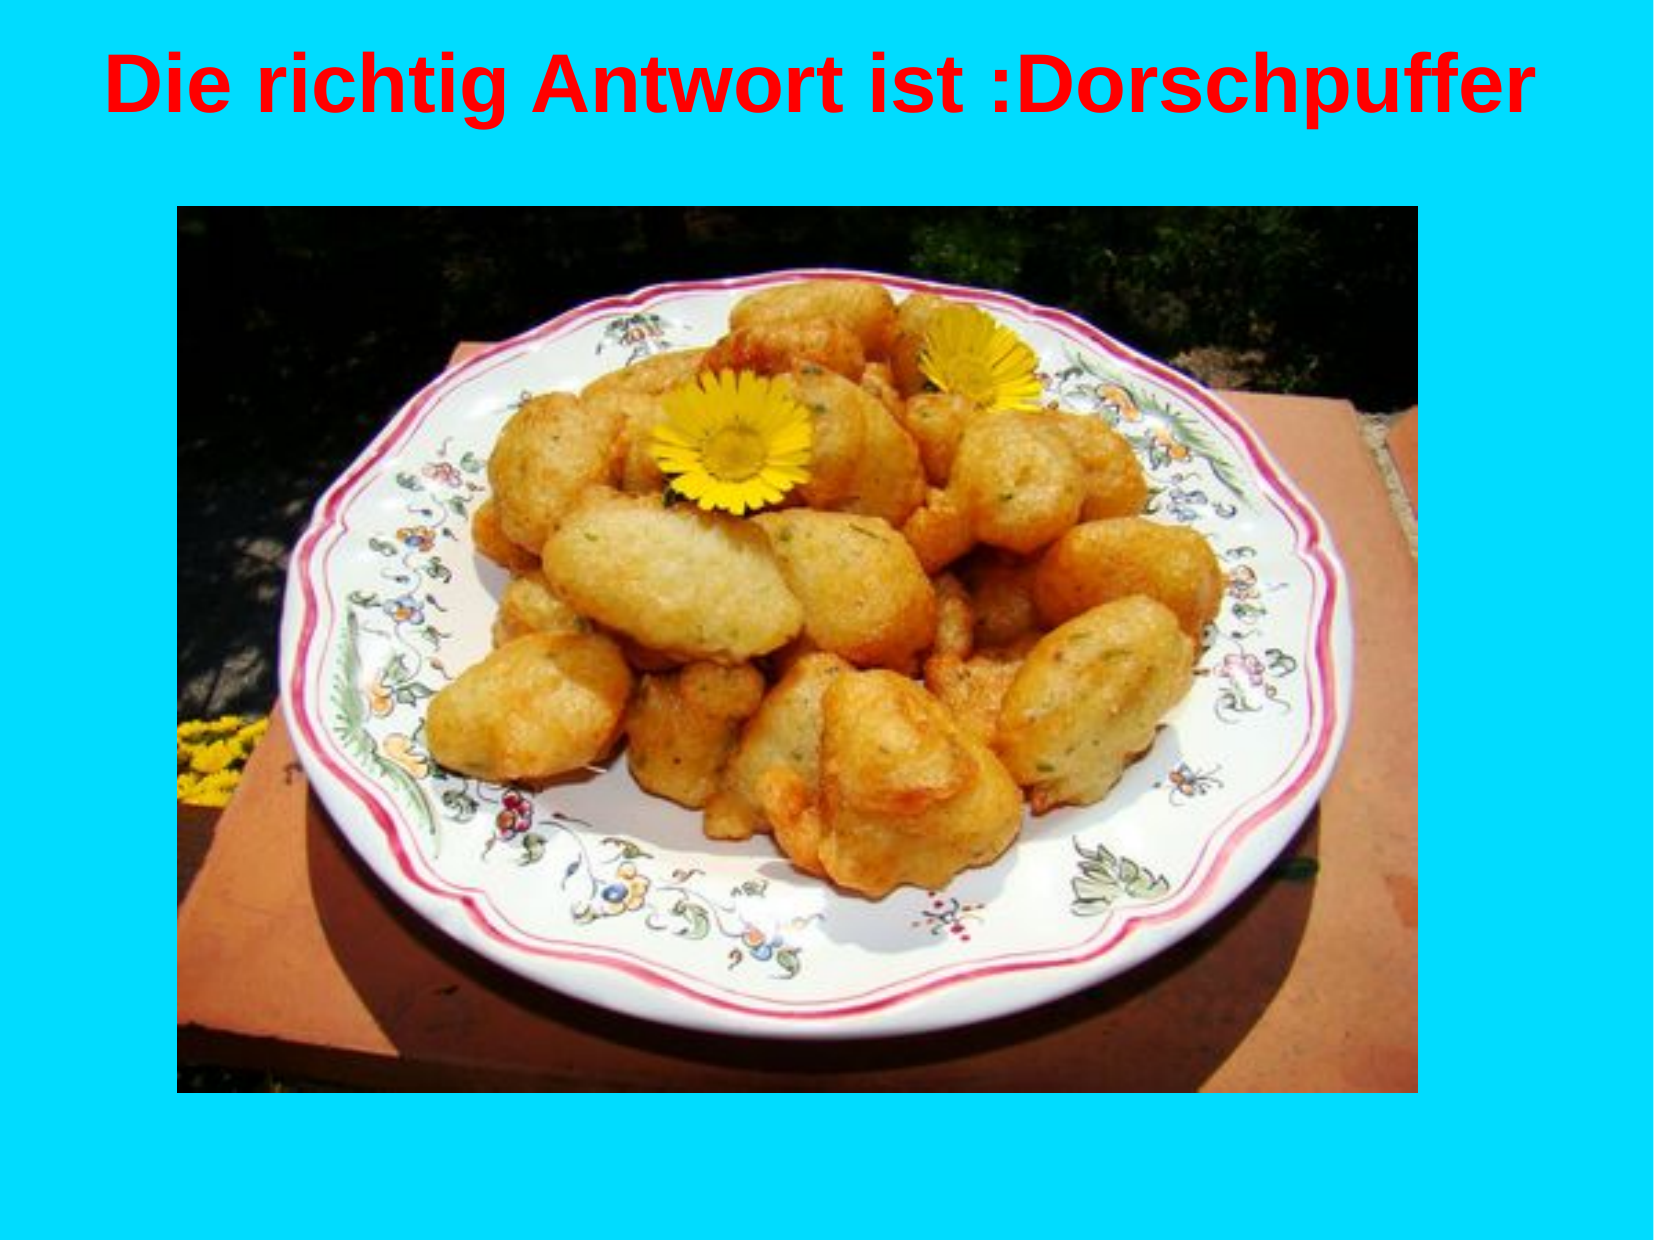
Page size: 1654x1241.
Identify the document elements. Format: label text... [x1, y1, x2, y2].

text_box Die richtig Antwort ist :Dorschpuffer [88, 29, 1625, 138]
picture [177, 206, 1418, 1093]
